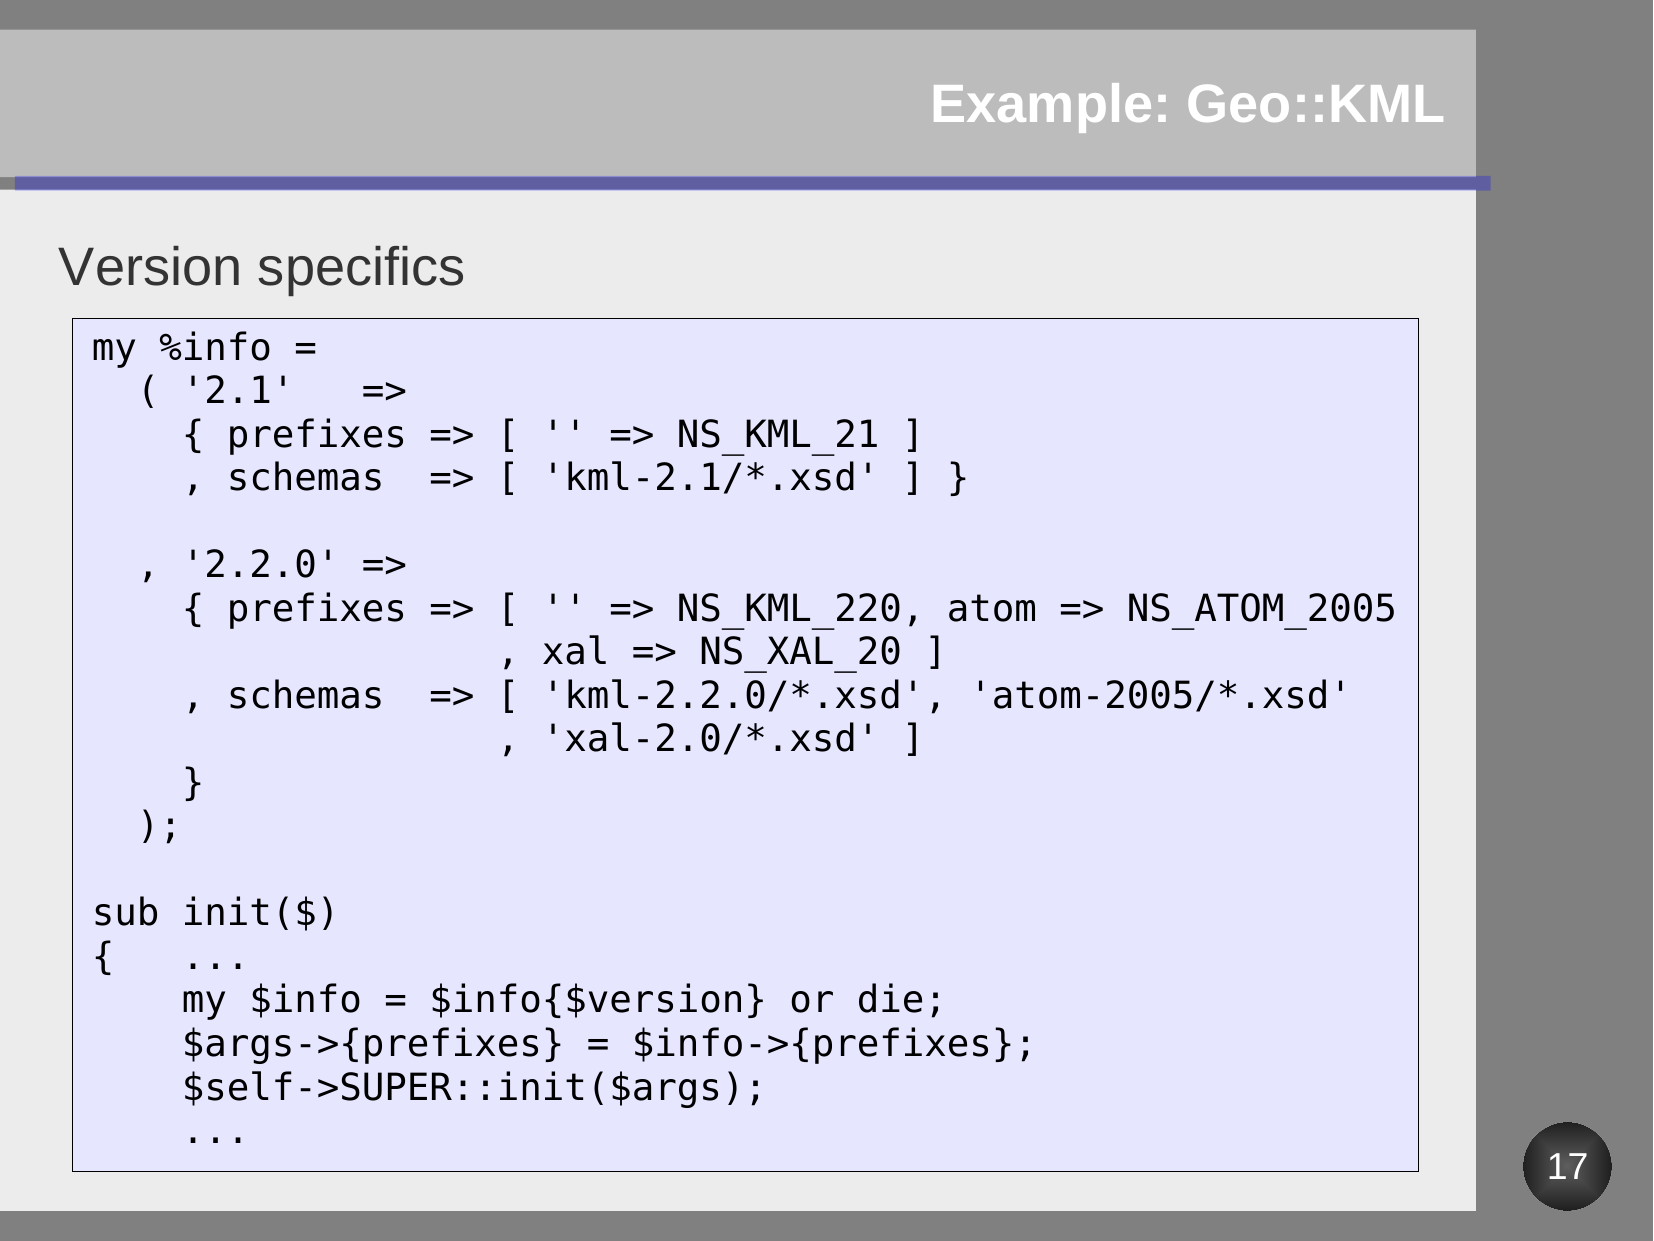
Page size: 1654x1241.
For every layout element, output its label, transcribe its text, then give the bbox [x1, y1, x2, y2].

text_box my %info = ( '2.1' => { prefixes => [ '' => NS_KML_21 ] , schemas => [ 'kml-2.1/*.xsd' ] } , '2.2.0' => { prefixes => [ '' => NS_KML_220, atom => NS_ATOM_2005 , xal => NS_XAL_20 ] , schemas => [ 'kml-2.2.0/*.xsd', 'atom-2005/*.xsd' , 'xal-2.0/*.xsd' ] } ); sub init($) { ... my $info = $info{$version} or die; $args->{prefixes} = $info->{prefixes}; $self->SUPER::init($args); ... [91, 325, 1398, 1153]
list Version specifics [58, 236, 1417, 309]
title Example: Geo::KML [29, 59, 1447, 148]
text_box [72, 318, 1419, 1172]
